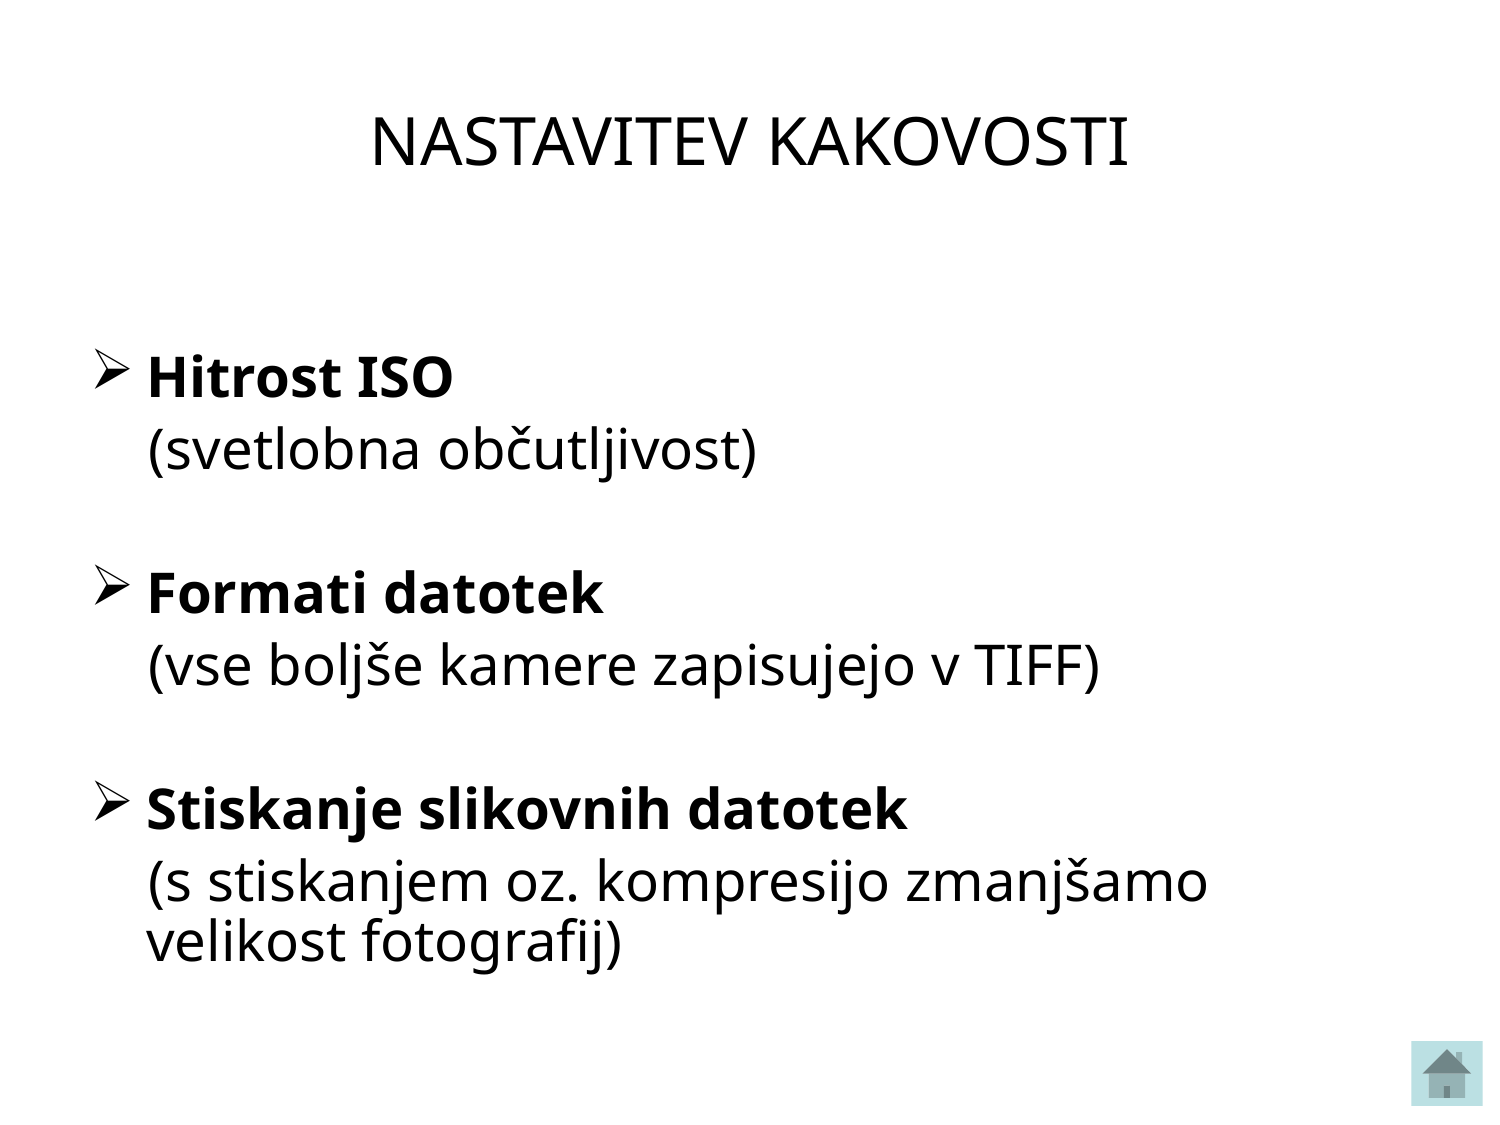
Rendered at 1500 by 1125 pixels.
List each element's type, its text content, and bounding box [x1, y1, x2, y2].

title NASTAVITEV KAKOVOSTI [75, 45, 1425, 233]
list Hitrost ISO (svetlobna občutljivost) Formati datotek (vse boljše kamere zapisujejo v TIFF) Stiskanje slikovnih datotek (s stiskanjem oz. kompresijo zmanjšamo velikost fotografij) [75, 262, 1425, 1005]
text_box [1411, 1041, 1483, 1106]
